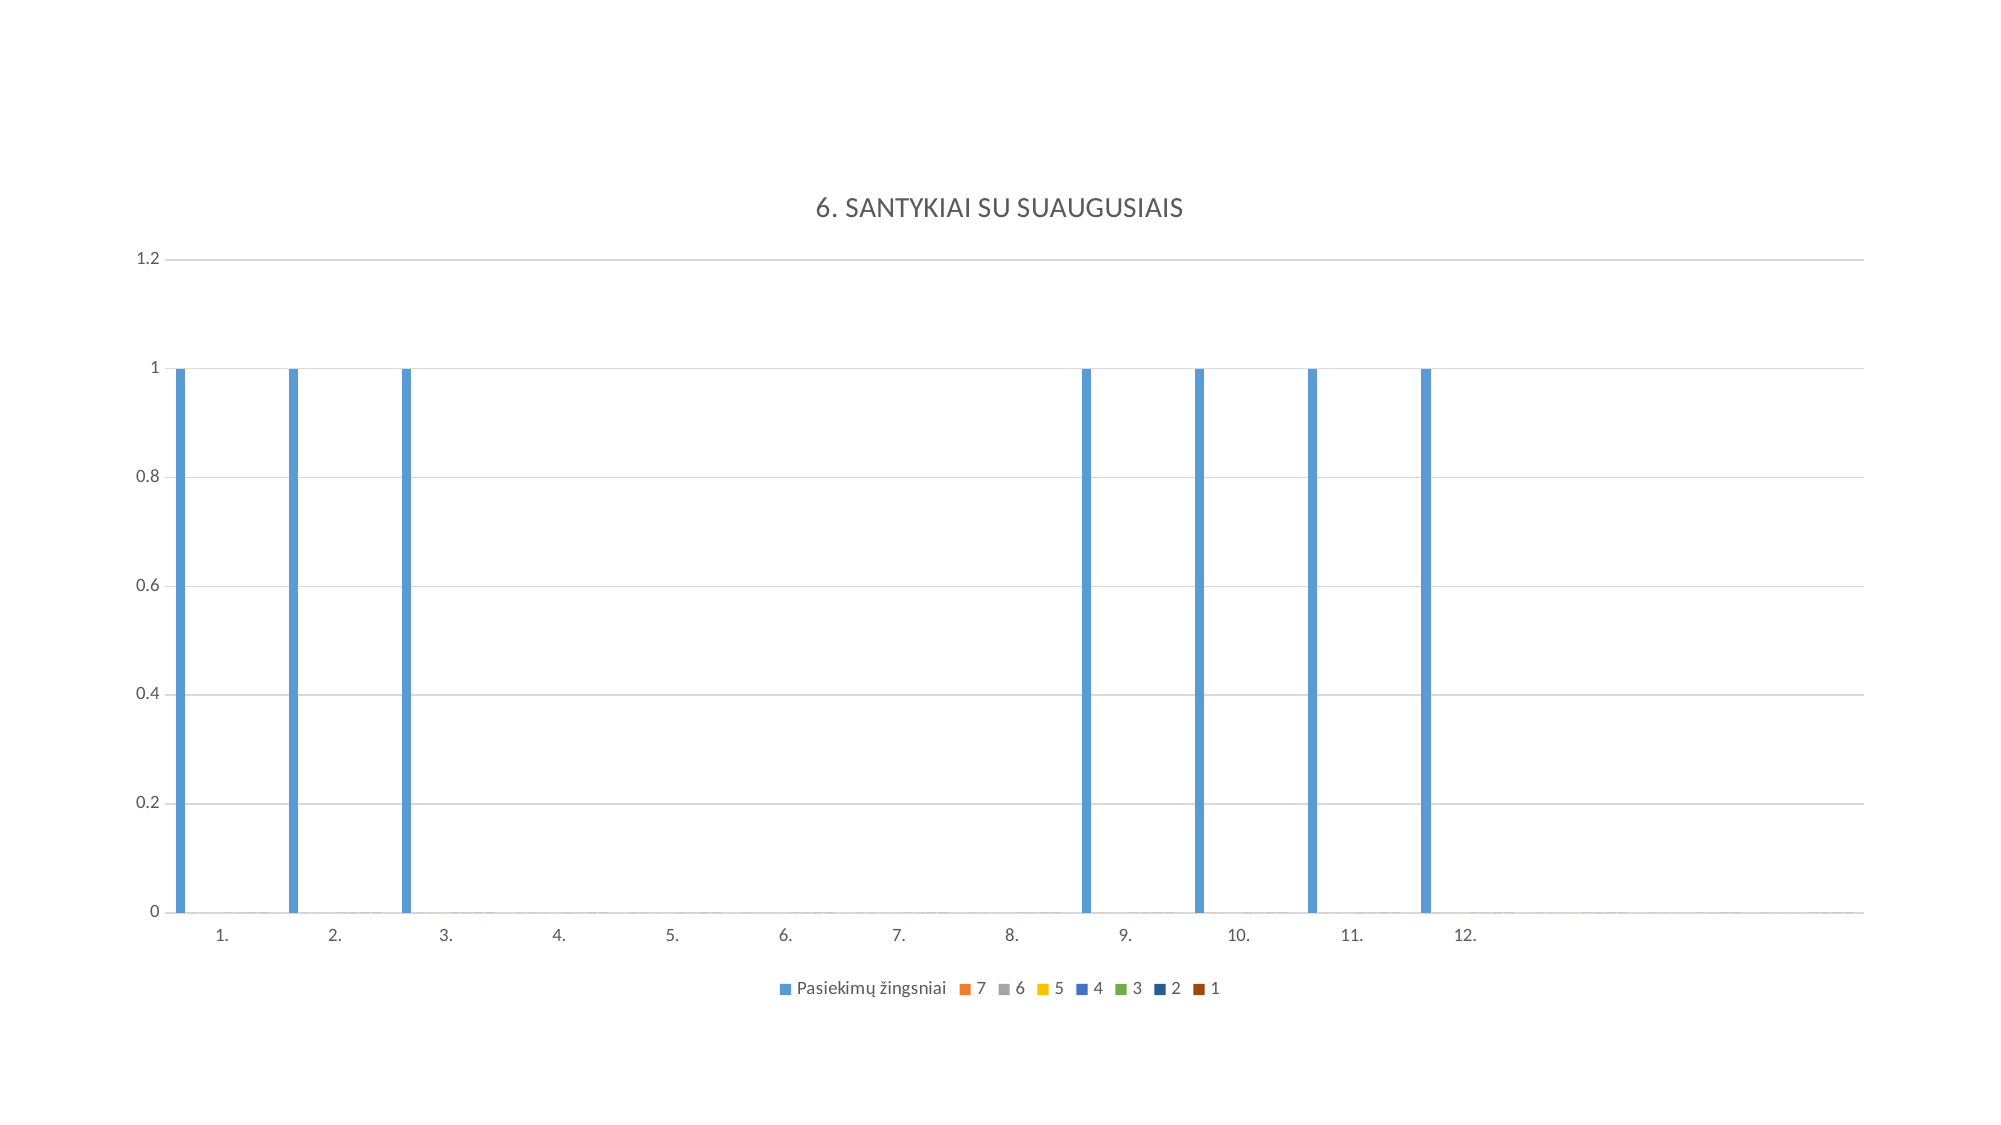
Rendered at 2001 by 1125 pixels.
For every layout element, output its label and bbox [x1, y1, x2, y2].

chart [99, 161, 1900, 1005]
